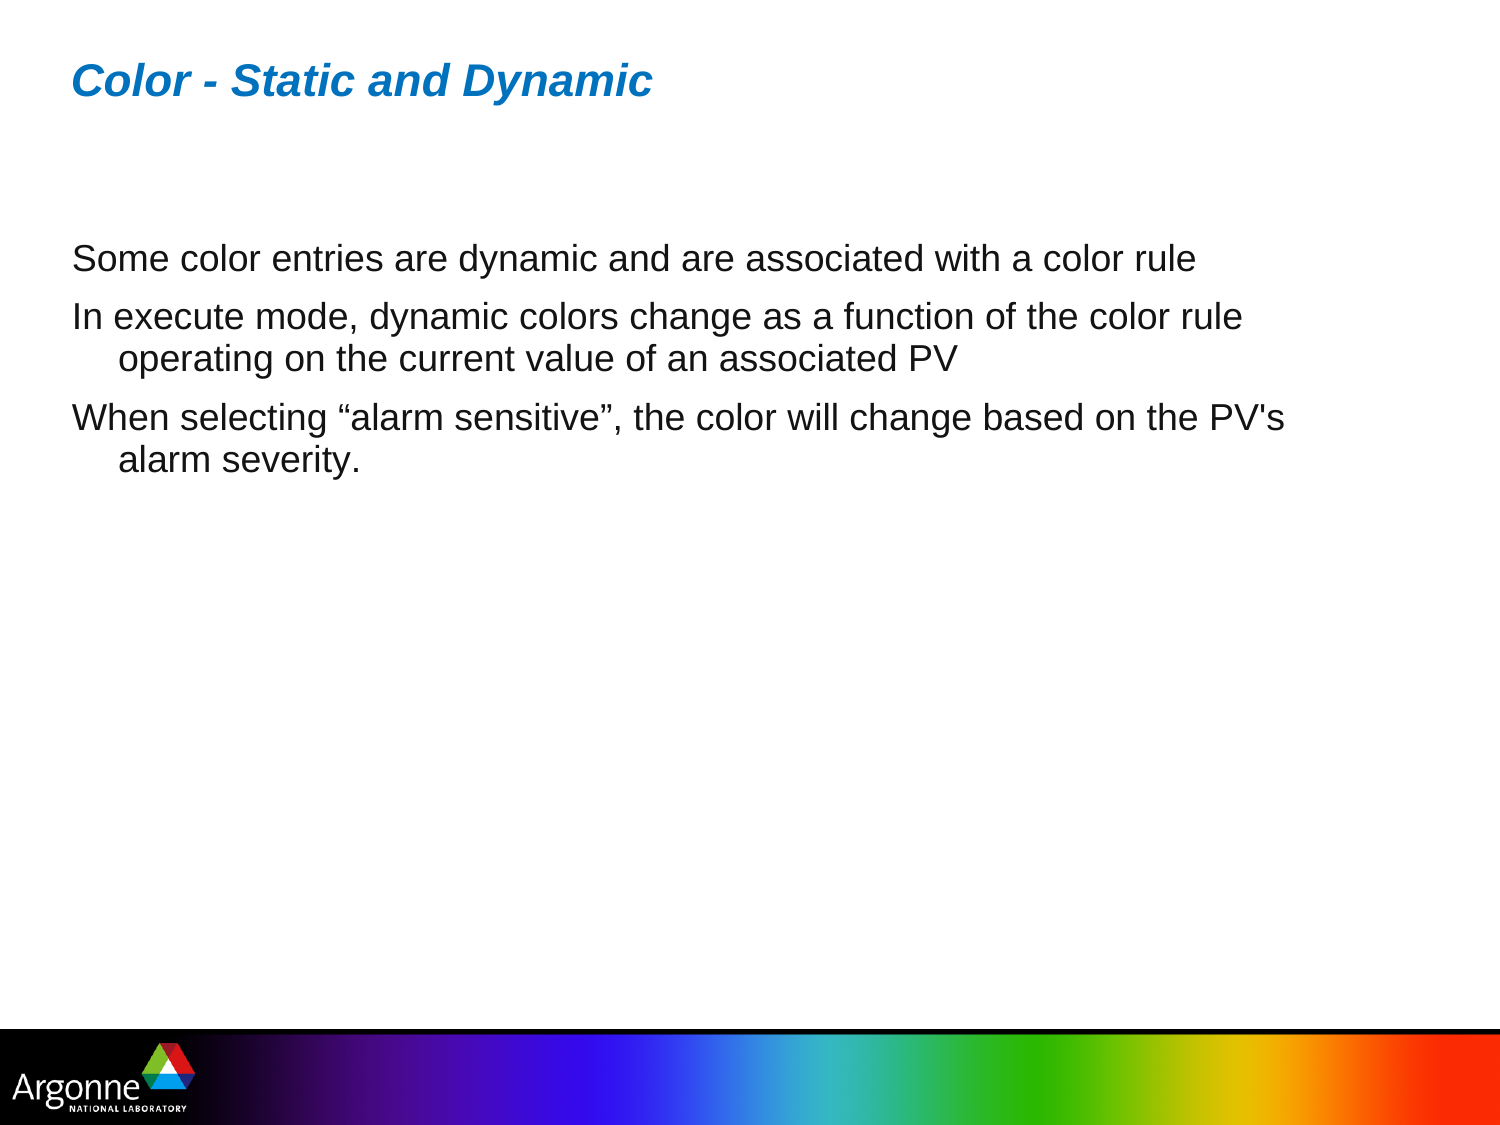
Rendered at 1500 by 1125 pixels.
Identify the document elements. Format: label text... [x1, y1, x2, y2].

picture [0, 1029, 1500, 1125]
list Some color entries are dynamic and are associated with a color rule In execute mode, dynamic colors change as a function of the color rule operating on the current value of an associated PV When selecting “alarm sensitive”, the color will change based on the PV's alarm severity. [56, 229, 1359, 740]
title Color - Static and Dynamic [55, 40, 1361, 125]
